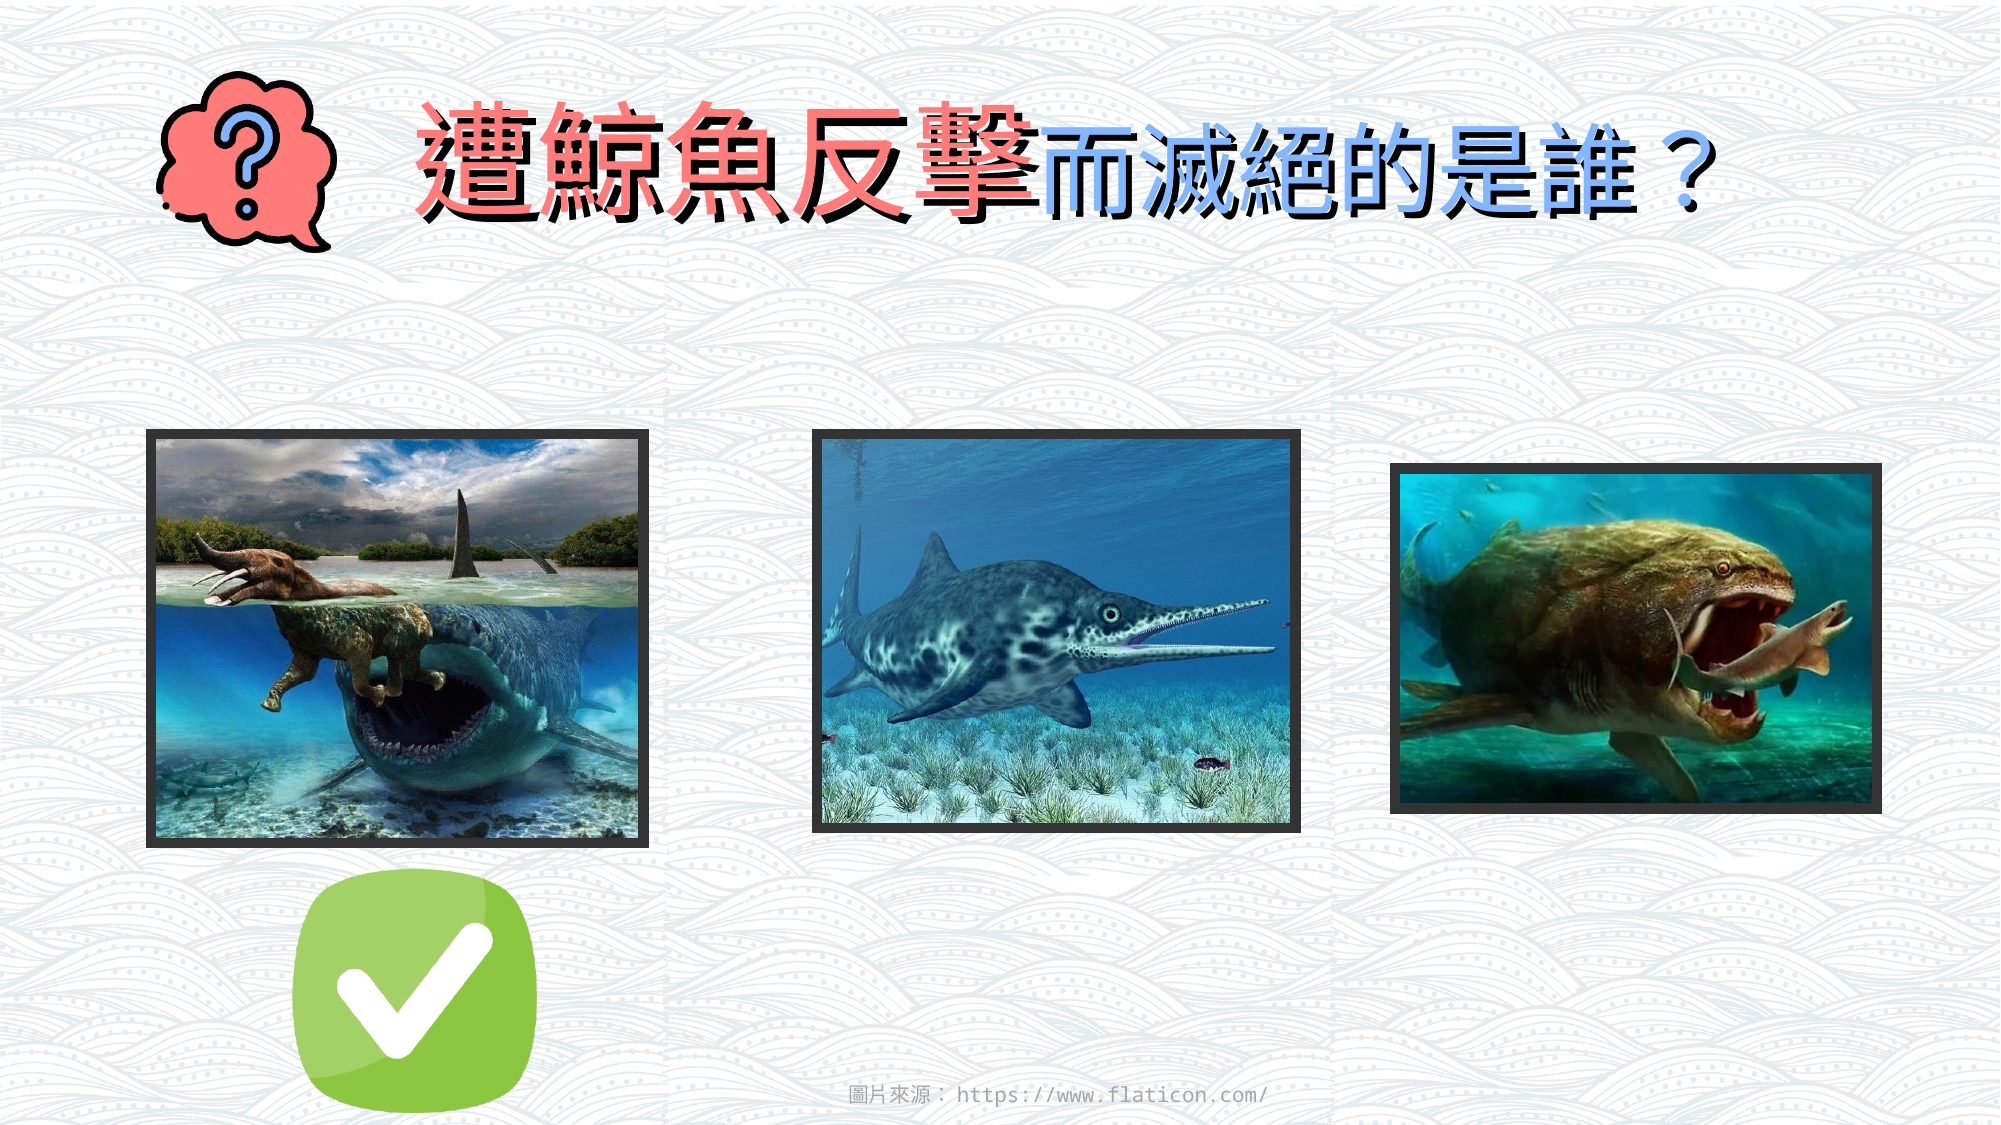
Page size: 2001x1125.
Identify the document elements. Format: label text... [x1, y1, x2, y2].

text_box 遭鯨魚反擊而滅絕的是誰？ [396, 91, 1717, 241]
text_box 圖片來源：https://www.flaticon.com/ [833, 1073, 1968, 1115]
picture [156, 71, 337, 253]
picture [822, 439, 1291, 823]
picture [156, 439, 639, 838]
picture [1400, 473, 1872, 804]
picture [292, 868, 537, 1113]
